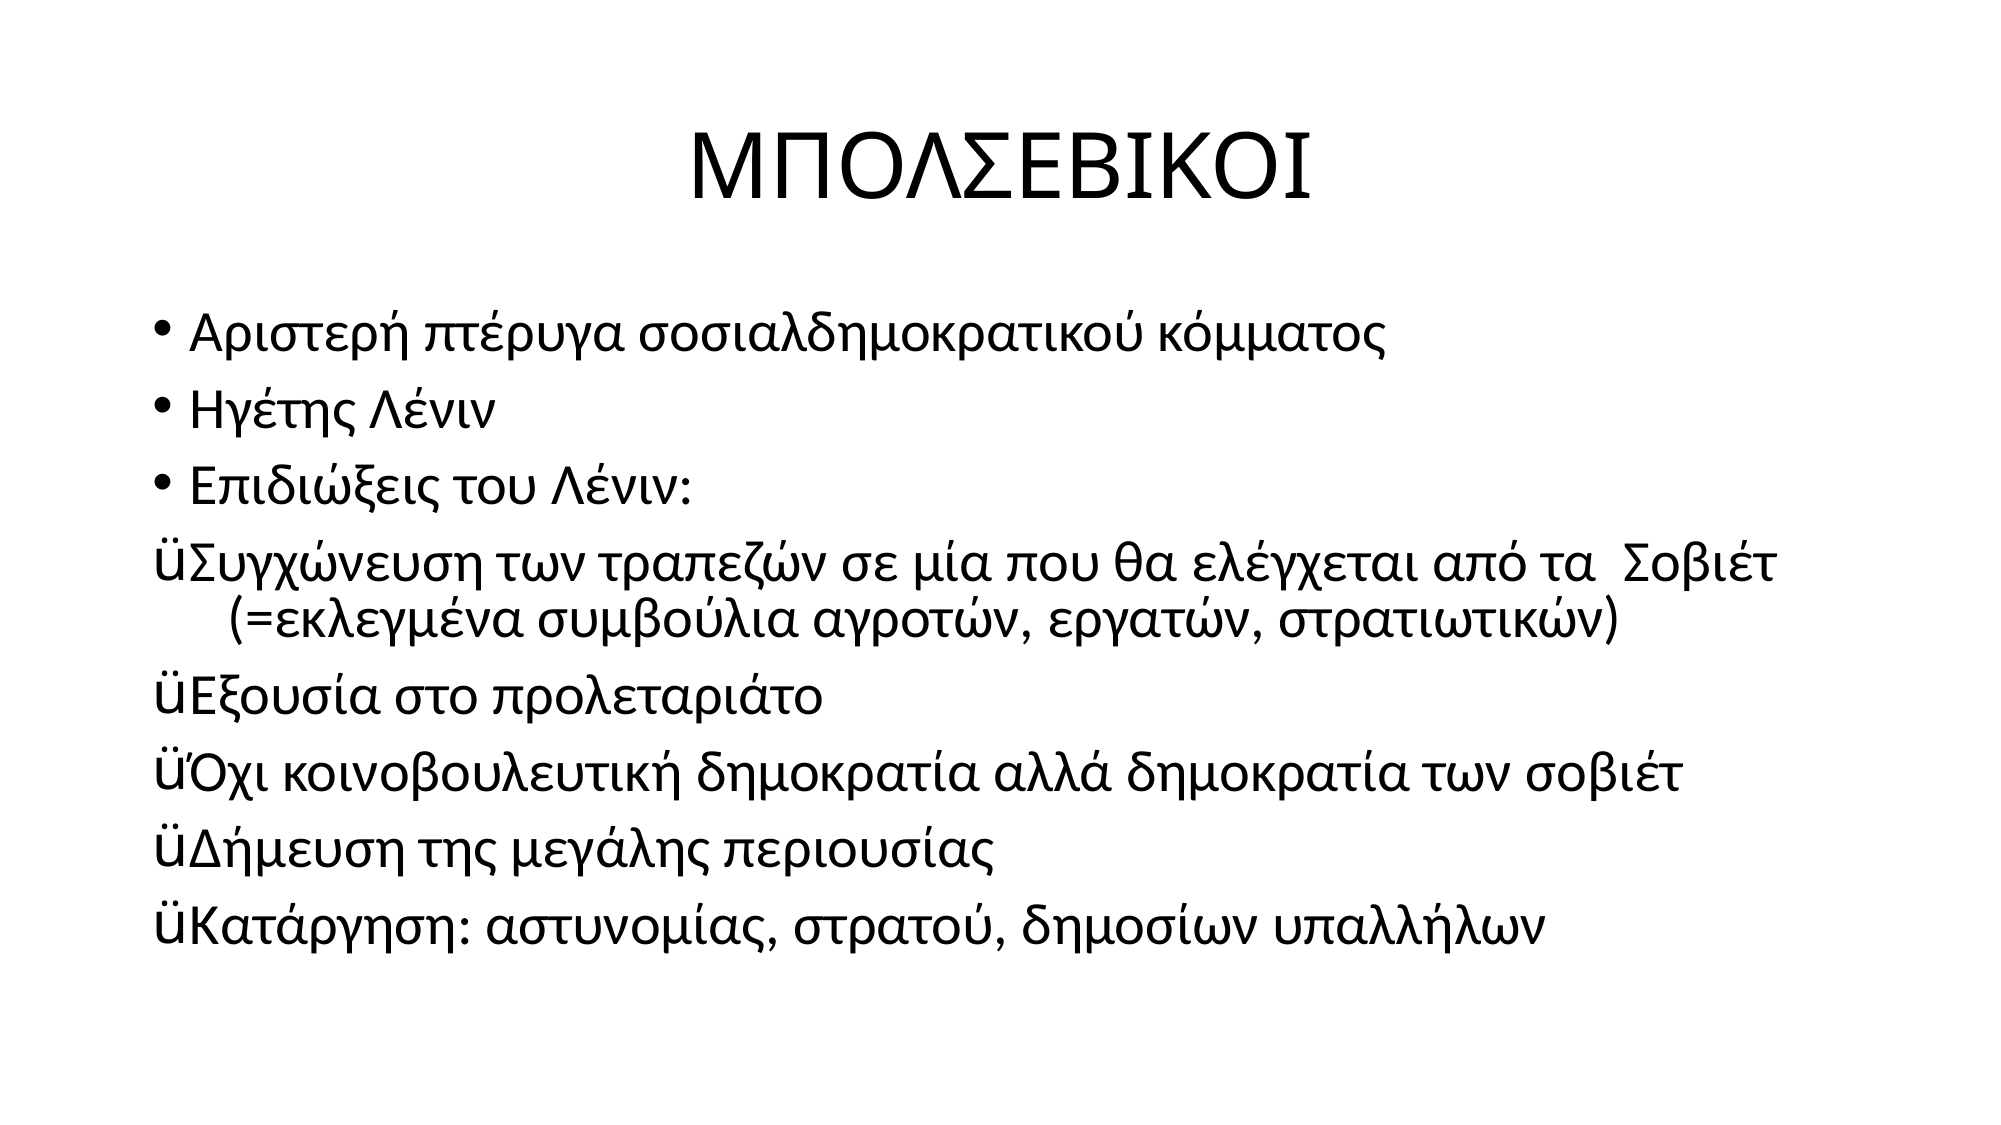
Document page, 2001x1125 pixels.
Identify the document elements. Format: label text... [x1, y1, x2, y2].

title ΜΠΟΛΣΕΒΙΚΟΙ [137, 59, 1863, 278]
list Αριστερή πτέρυγα σοσιαλδημοκρατικού κόμματος Ηγέτης Λένιν Επιδιώξεις του Λένιν: Συγχώνευση των τραπεζών σε μία που θα ελέγχεται από τα Σοβιέτ (=εκλεγμένα συμβούλια αγροτών, εργατών, στρατιωτικών) Εξουσία στο προλεταριάτο Όχι κοινοβουλευτική δημοκρατία αλλά δημοκρατία των σοβιέτ Δήμευση της μεγάλης περιουσίας Κατάργηση: αστυνομίας, στρατού, δημοσίων υπαλλήλων [137, 299, 1863, 1014]
